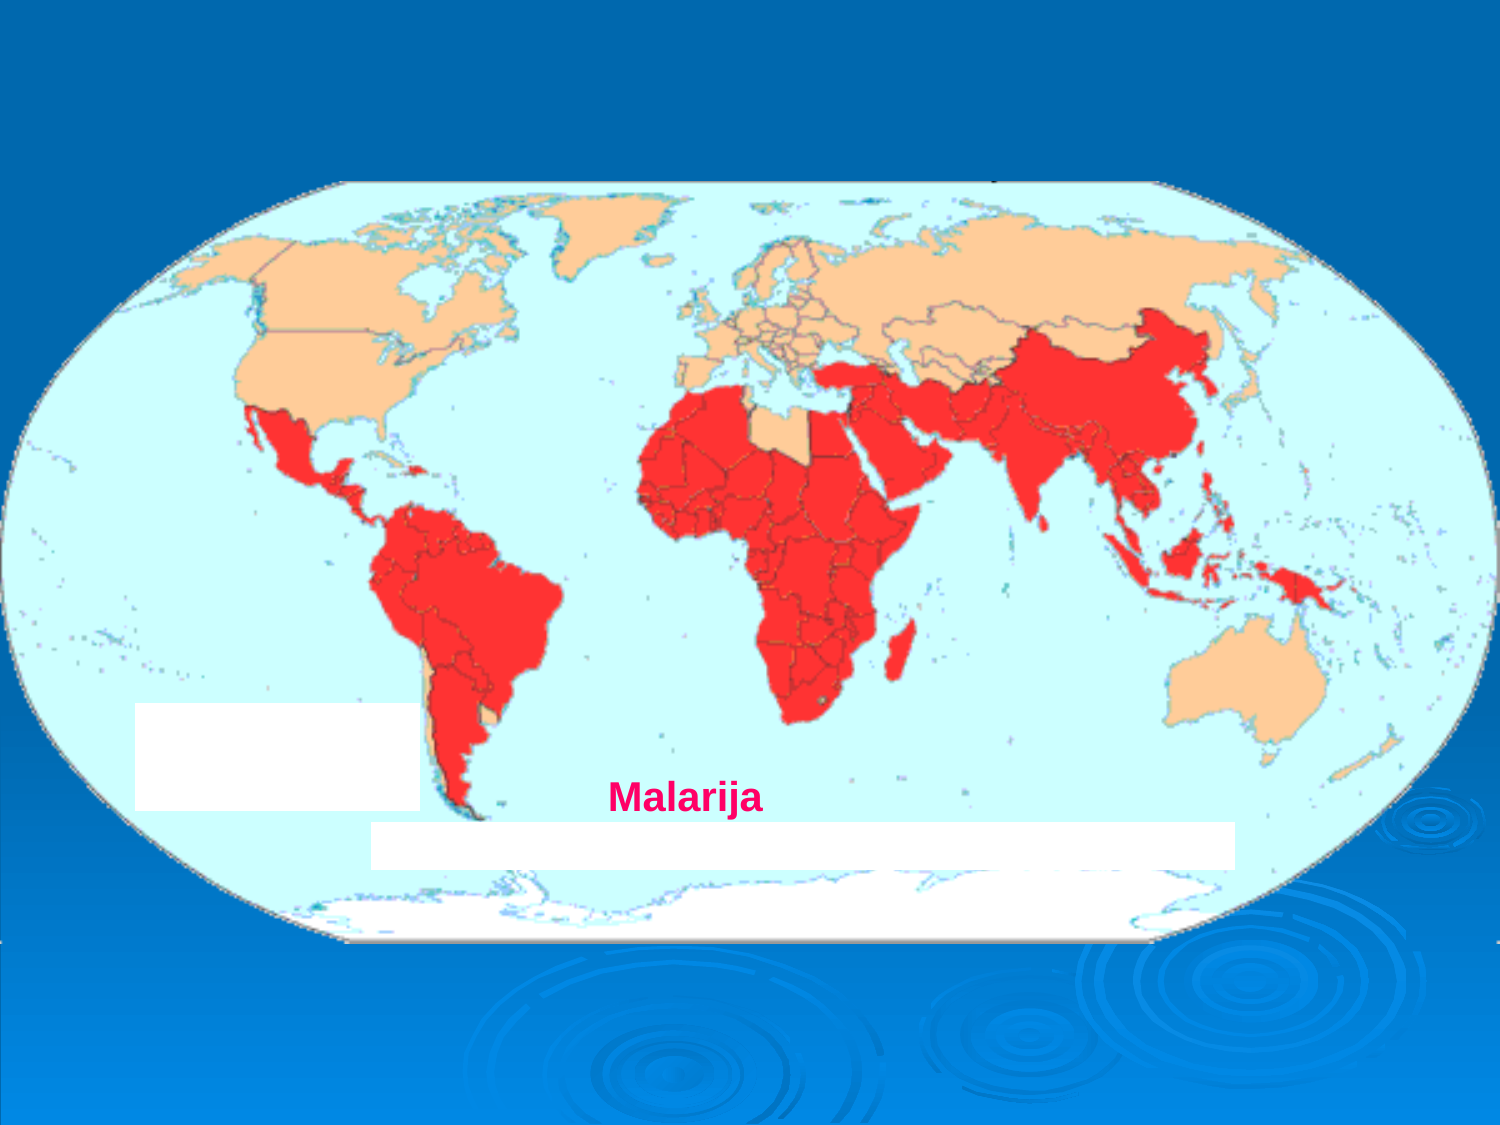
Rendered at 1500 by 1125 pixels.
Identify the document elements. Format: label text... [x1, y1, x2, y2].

text_box [372, 822, 1235, 870]
text_box [135, 704, 420, 811]
text_box Malarija [593, 762, 779, 828]
picture [0, 181, 1500, 944]
